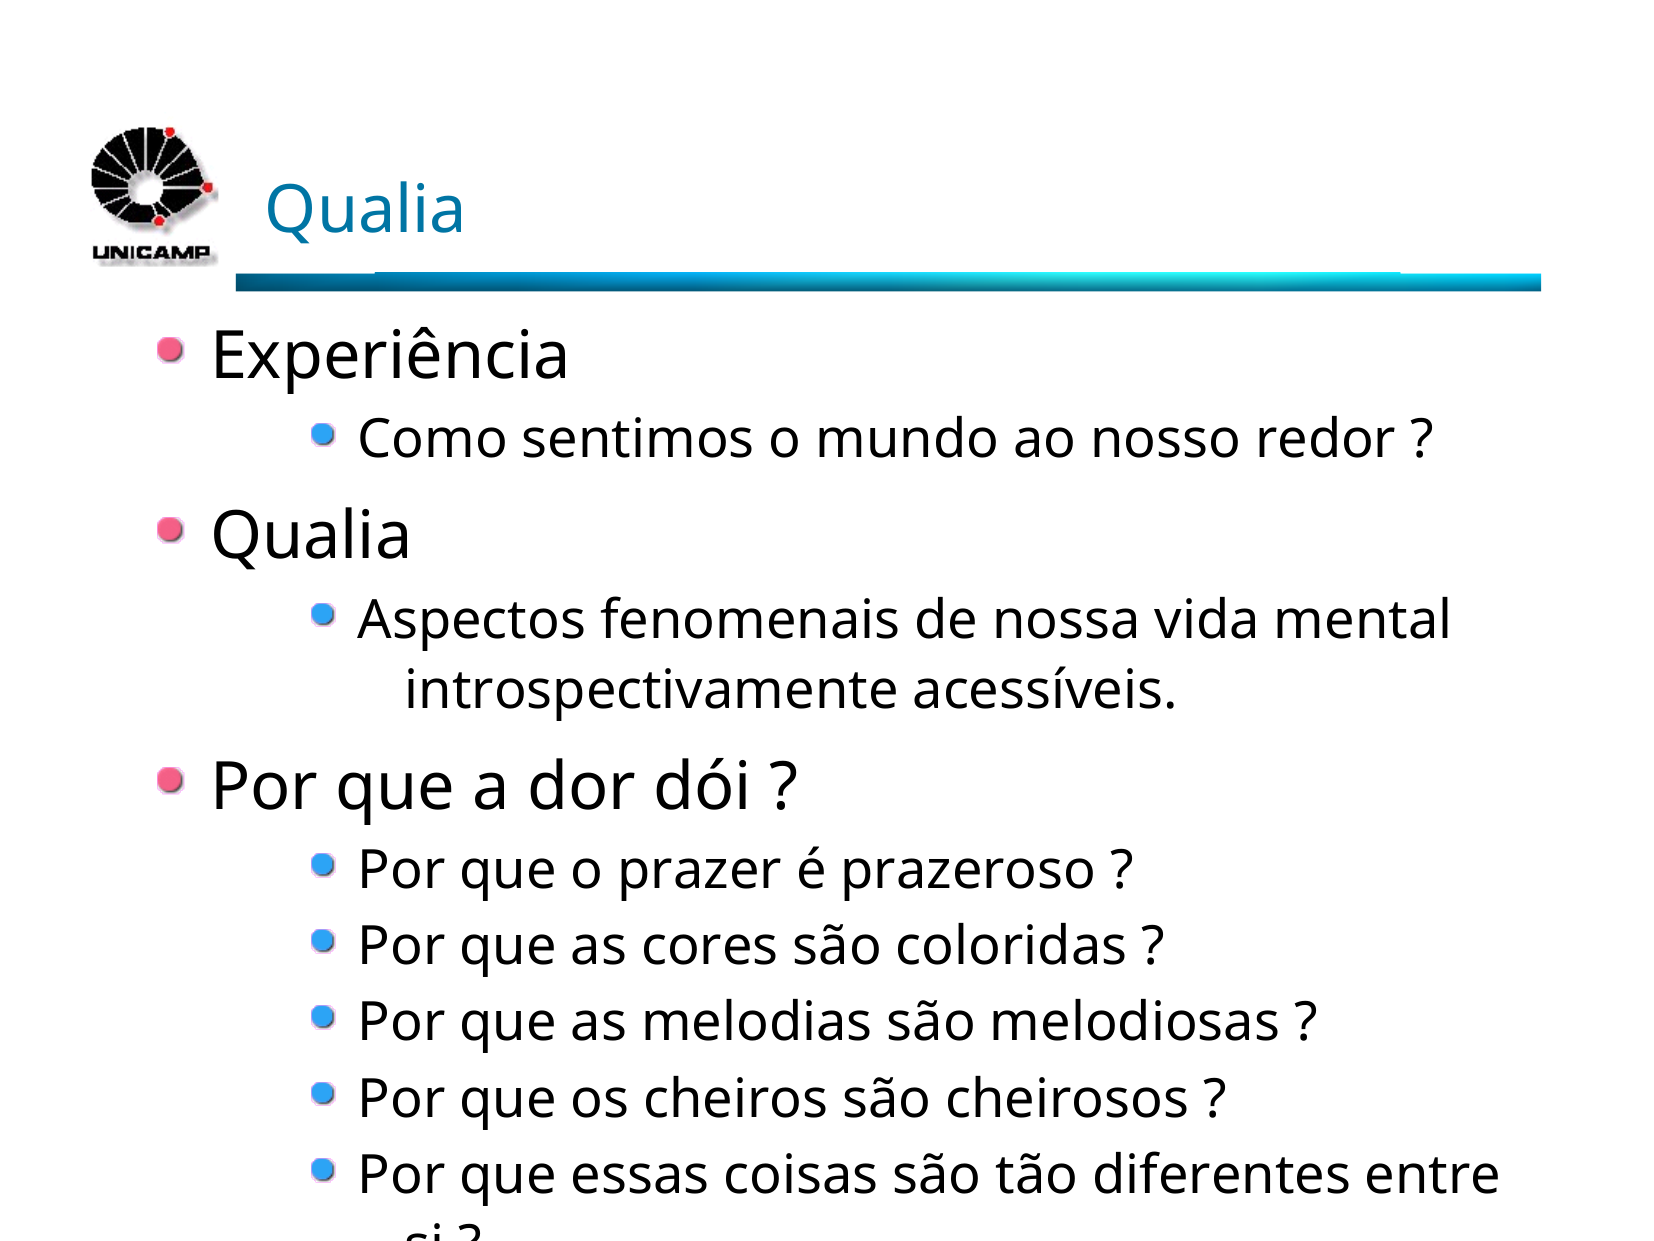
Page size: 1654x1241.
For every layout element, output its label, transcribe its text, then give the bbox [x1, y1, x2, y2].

picture [125, 272, 1654, 295]
title Qualia [264, 42, 1534, 250]
list Experiência Como sentimos o mundo ao nosso redor ? Qualia Aspectos fenomenais de nossa vida mental introspectivamente acessíveis. Por que a dor dói ? Por que o prazer é prazeroso ? Por que as cores são coloridas ? Por que as melodias são melodiosas ? Por que os cheiros são cheirosos ? Por que essas coisas são tão diferentes entre si ? [121, 309, 1534, 1182]
